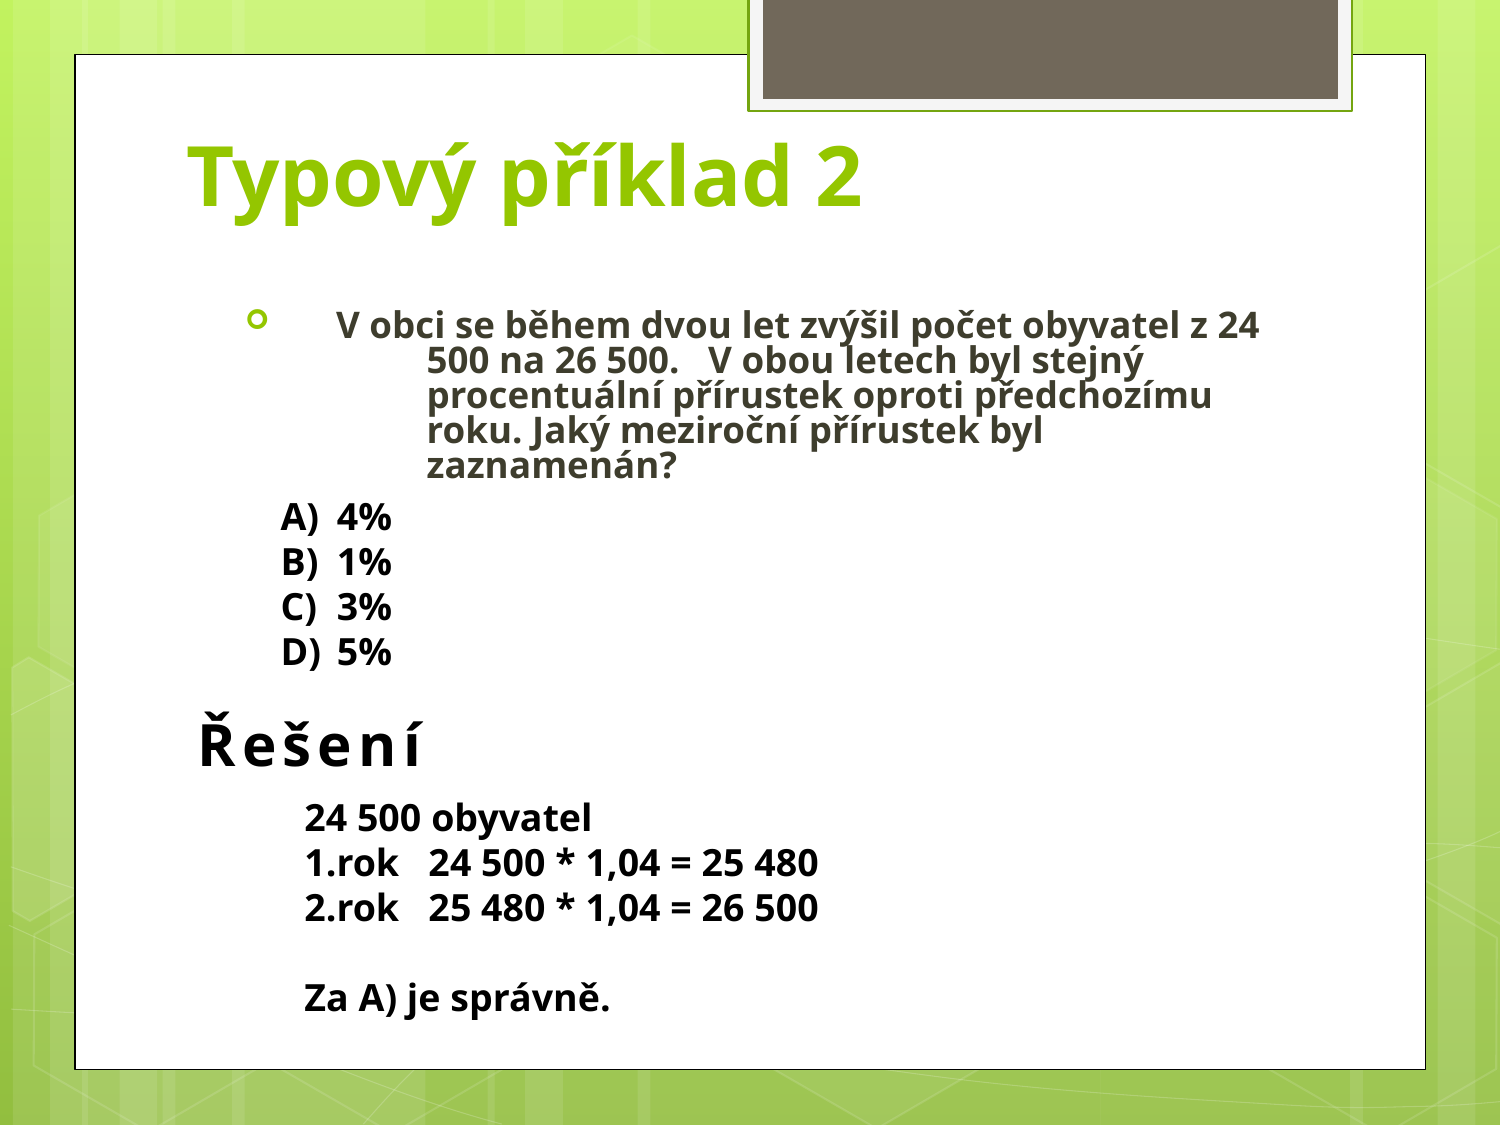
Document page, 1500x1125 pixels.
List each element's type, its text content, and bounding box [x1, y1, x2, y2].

list V obci se během dvou let zvýšil počet obyvatel z 24 500 na 26 500. V obou letech byl stejný procentuální přírustek oproti předchozímu roku. Jaký meziroční přírustek byl zaznamenán? [76, 302, 1282, 497]
text_box Řešení [183, 701, 437, 786]
text_box 24 500 obyvatel 1.rok 24 500 * 1,04 = 25 480 2.rok 25 480 * 1,04 = 26 500 Za A) je správně. [289, 786, 1223, 1029]
title Typový příklad 2 [171, 42, 1415, 231]
text_box 4% 1% 3% 5% [265, 485, 762, 683]
